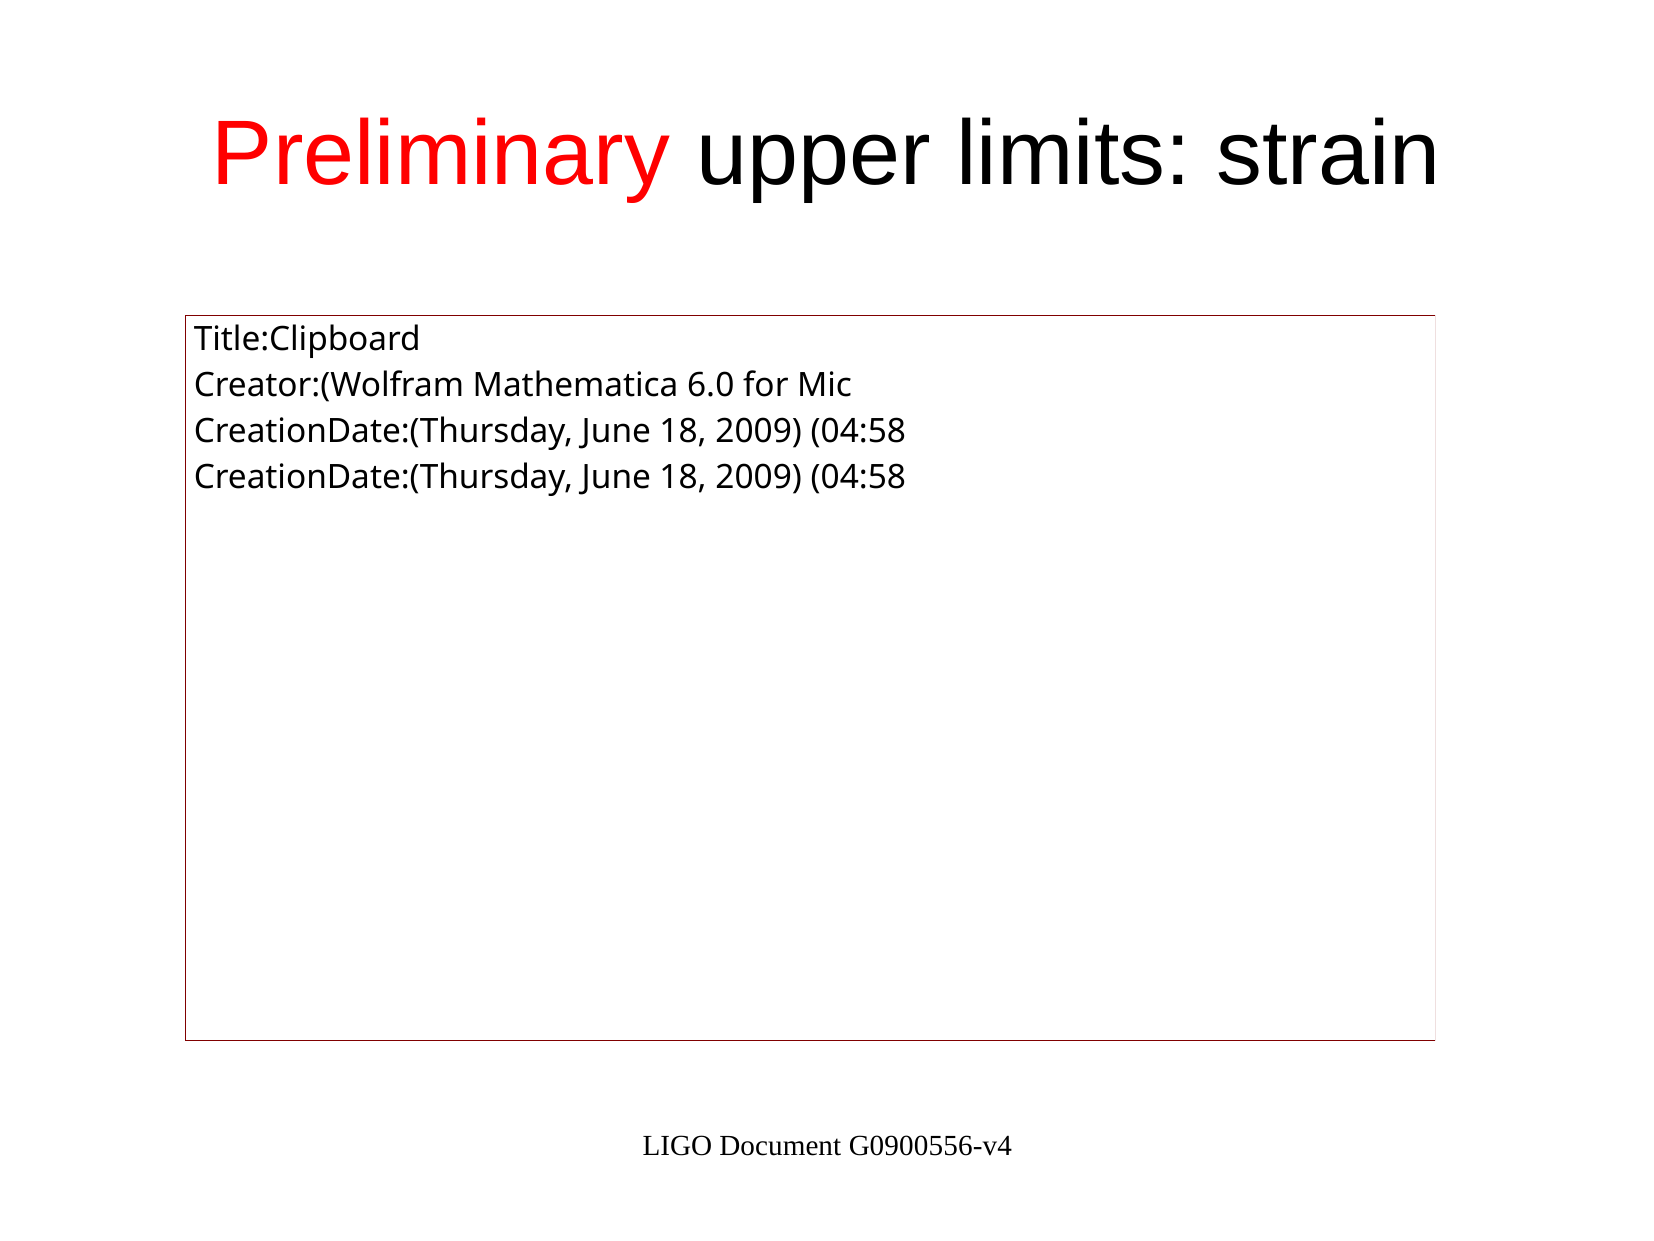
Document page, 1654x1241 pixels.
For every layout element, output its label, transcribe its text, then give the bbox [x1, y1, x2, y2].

title Preliminary upper limits: strain [82, 49, 1571, 257]
picture [183, 312, 1436, 1041]
